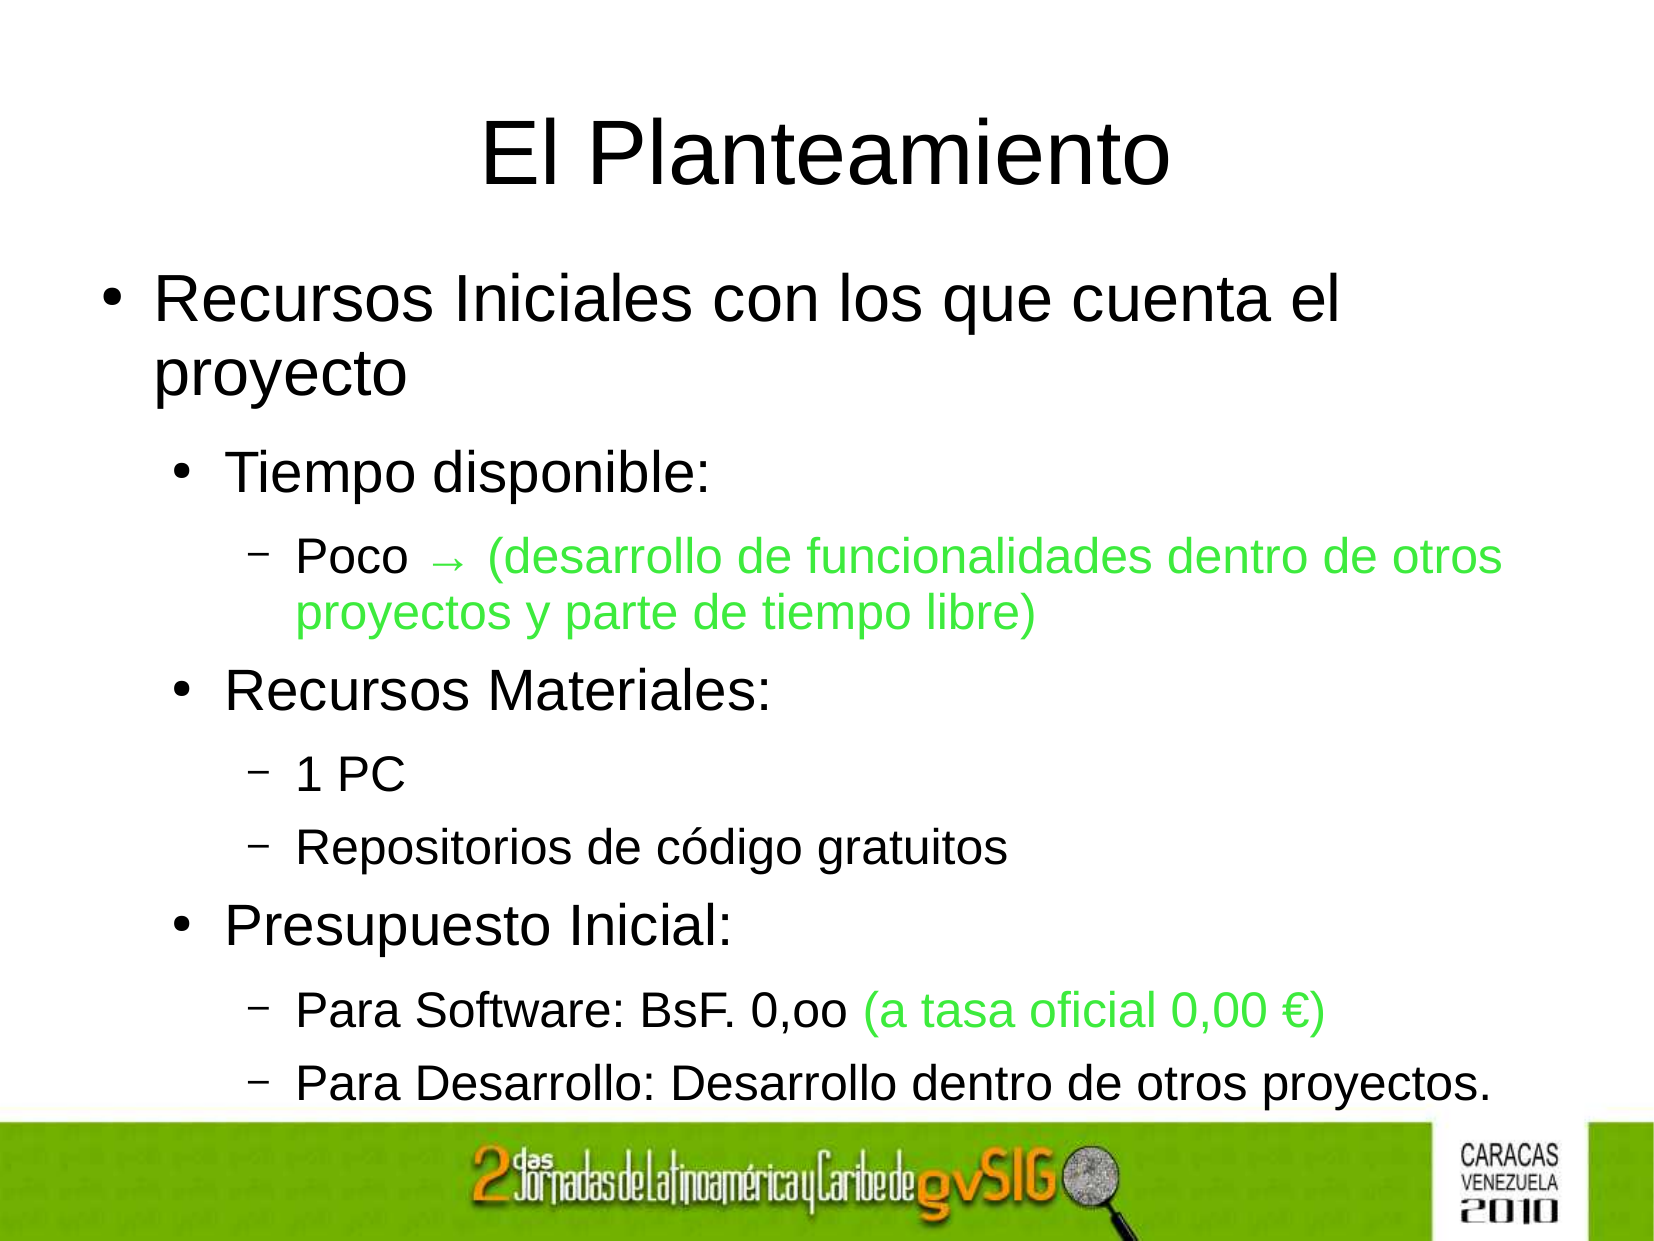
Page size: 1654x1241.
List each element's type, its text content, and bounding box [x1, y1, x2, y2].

title El Planteamiento [82, 56, 1571, 250]
list Recursos Iniciales con los que cuenta el proyecto Tiempo disponible: Poco → (desarrollo de funcionalidades dentro de otros proyectos y parte de tiempo libre) Recursos Materiales: 1 PC Repositorios de código gratuitos Presupuesto Inicial: Para Software: BsF. 0,oo (a tasa oficial 0,00 €) Para Desarrollo: Desarrollo dentro de otros proyectos. [82, 260, 1571, 1112]
picture [0, 0, 1654, 1241]
